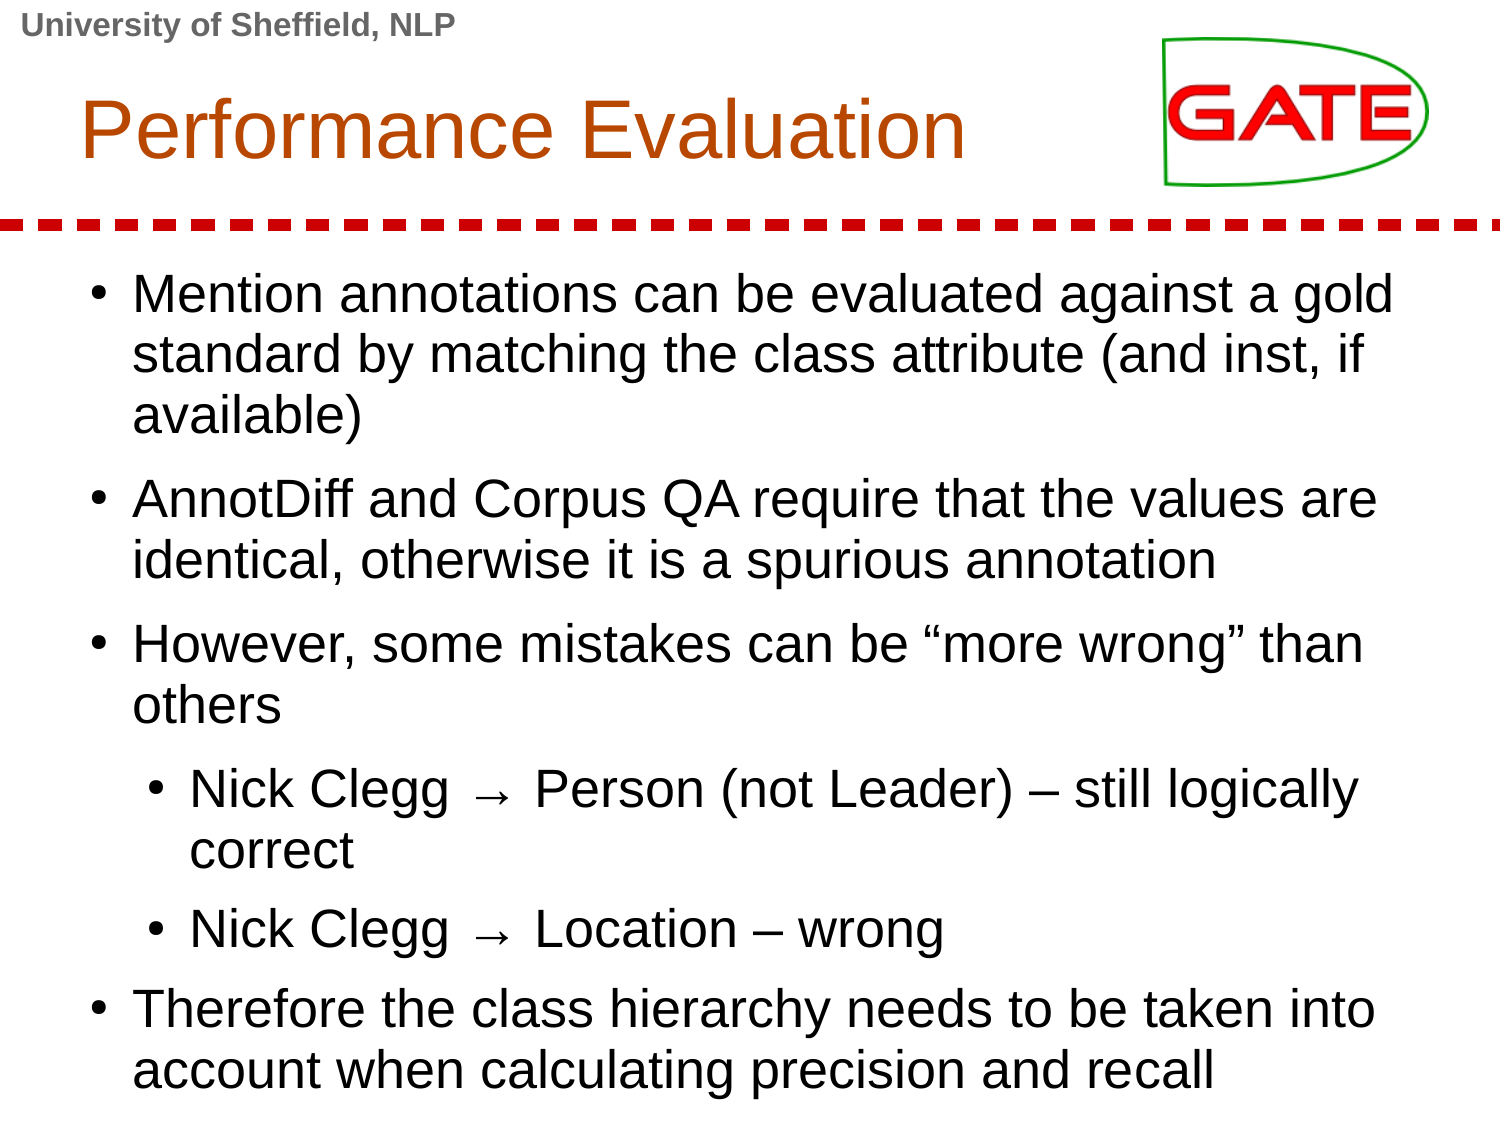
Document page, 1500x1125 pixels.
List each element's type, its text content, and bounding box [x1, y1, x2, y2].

title Performance Evaluation [79, 62, 1149, 197]
list Mention annotations can be evaluated against a gold standard by matching the class attribute (and inst, if available) AnnotDiff and Corpus QA require that the values are identical, otherwise it is a spurious annotation However, some mistakes can be “more wrong” than others Nick Clegg → Person (not Leader) – still logically correct Nick Clegg → Location – wrong Therefore the class hierarchy needs to be taken into account when calculating precision and recall [75, 263, 1457, 1106]
picture [1162, 37, 1429, 187]
